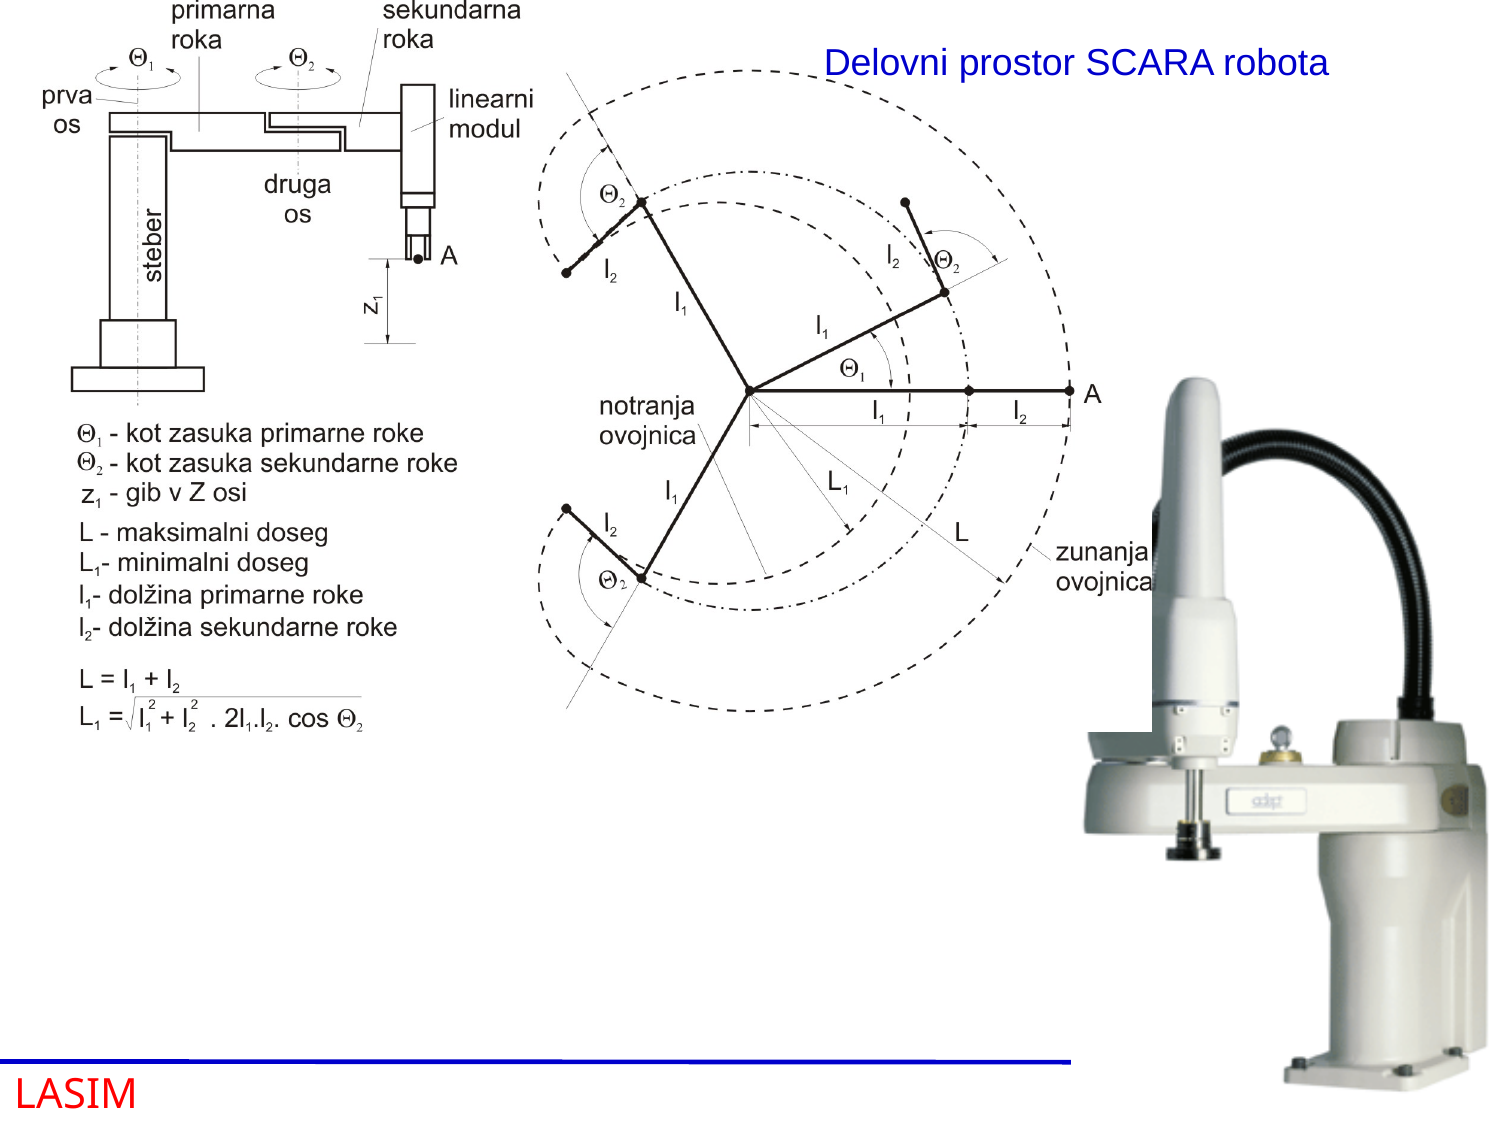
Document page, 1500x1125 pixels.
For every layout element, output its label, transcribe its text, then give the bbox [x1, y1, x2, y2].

text_box Delovni prostor SCARA robota [809, 30, 1409, 91]
picture [41, 0, 1500, 1125]
